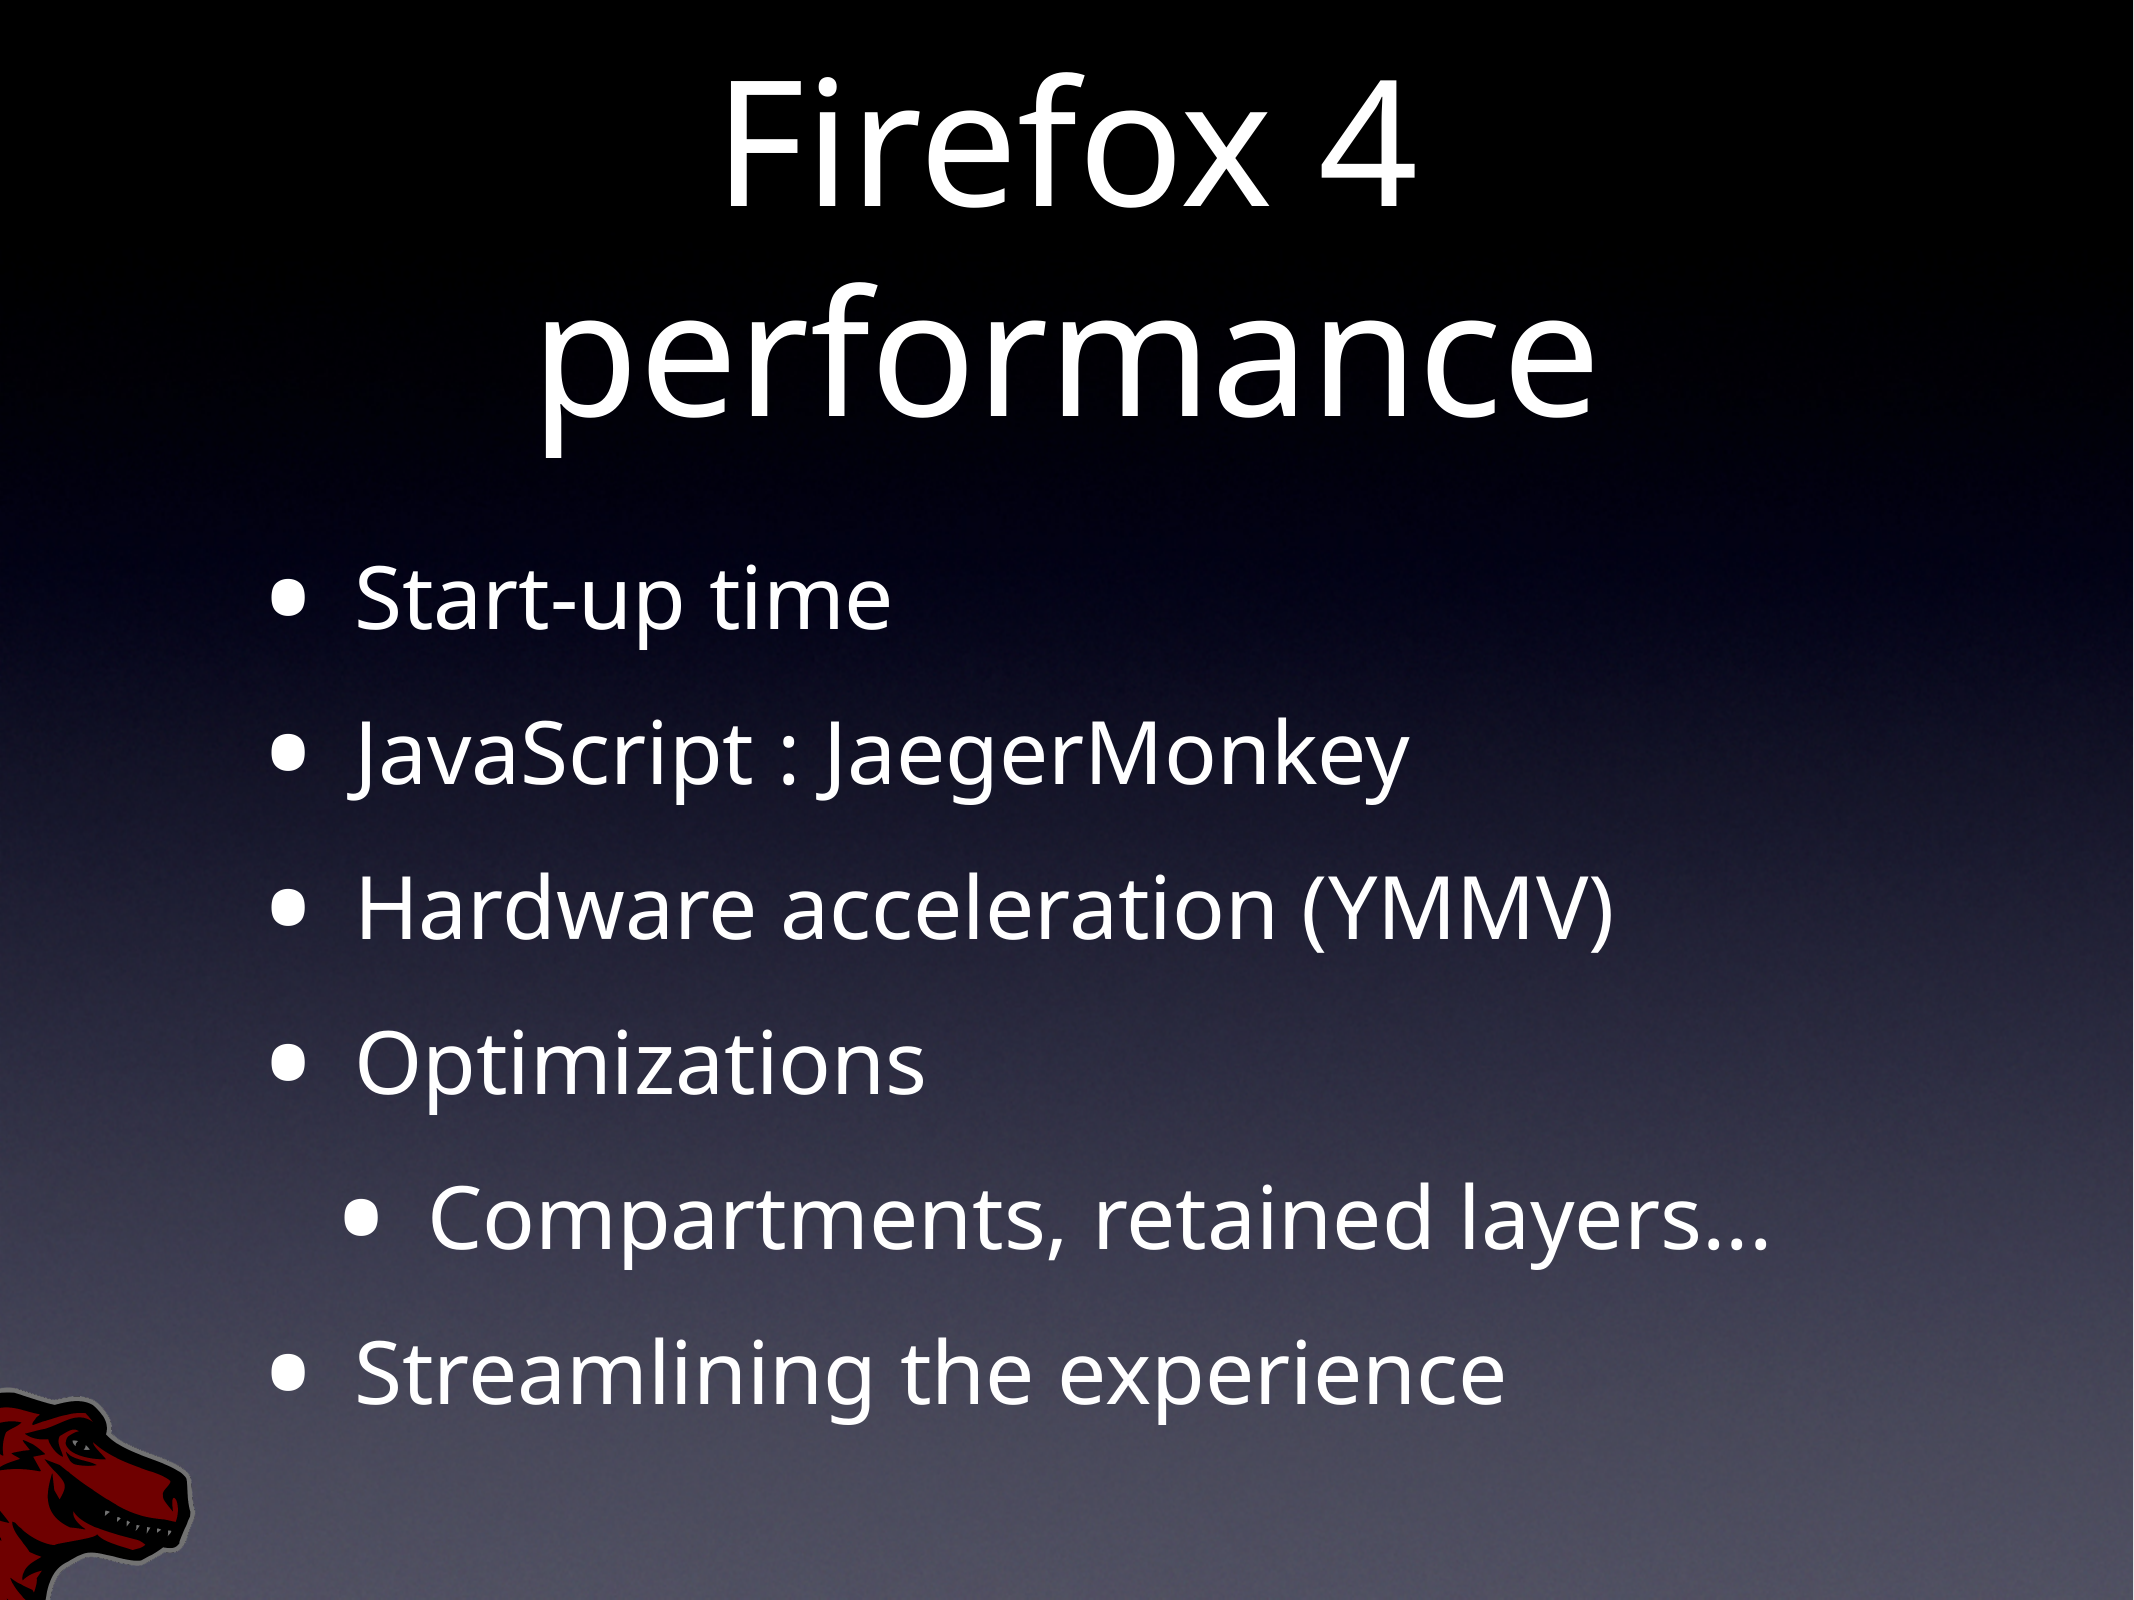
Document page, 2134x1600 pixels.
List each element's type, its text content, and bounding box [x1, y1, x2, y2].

title Firefox 4 performance [208, 23, 1925, 454]
list Start-up time JavaScript : JaegerMonkey Hardware acceleration (YMMV) Optimizations Compartments, retained layers... Streamlining the experience [208, 454, 1925, 1510]
picture [0, 0, 2134, 1600]
